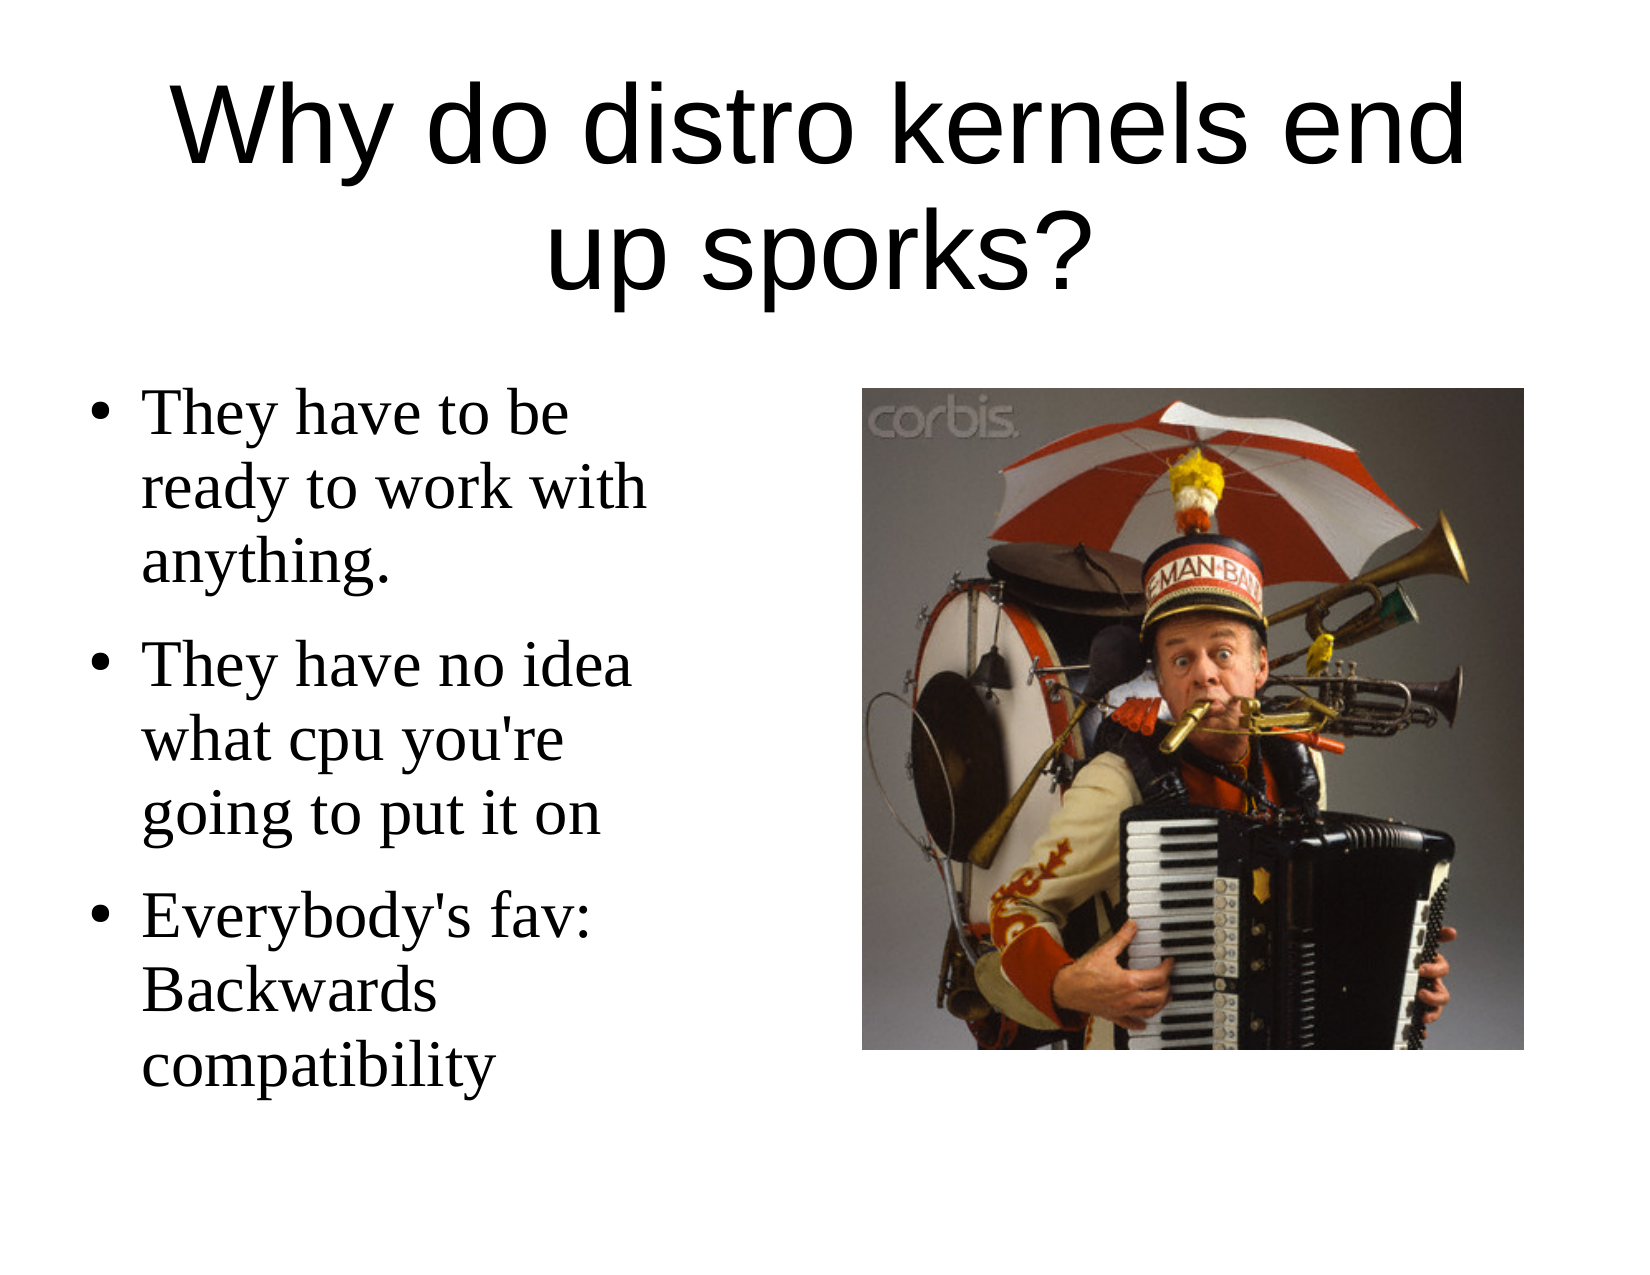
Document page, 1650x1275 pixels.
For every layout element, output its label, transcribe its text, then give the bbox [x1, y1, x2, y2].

title Why do distro kernels end up sporks? [112, 37, 1527, 338]
list They have to be ready to work with anything. They have no idea what cpu you're going to put it on Everybody's fav: Backwards compatibility [0, 374, 662, 1238]
picture [862, 388, 1524, 1051]
